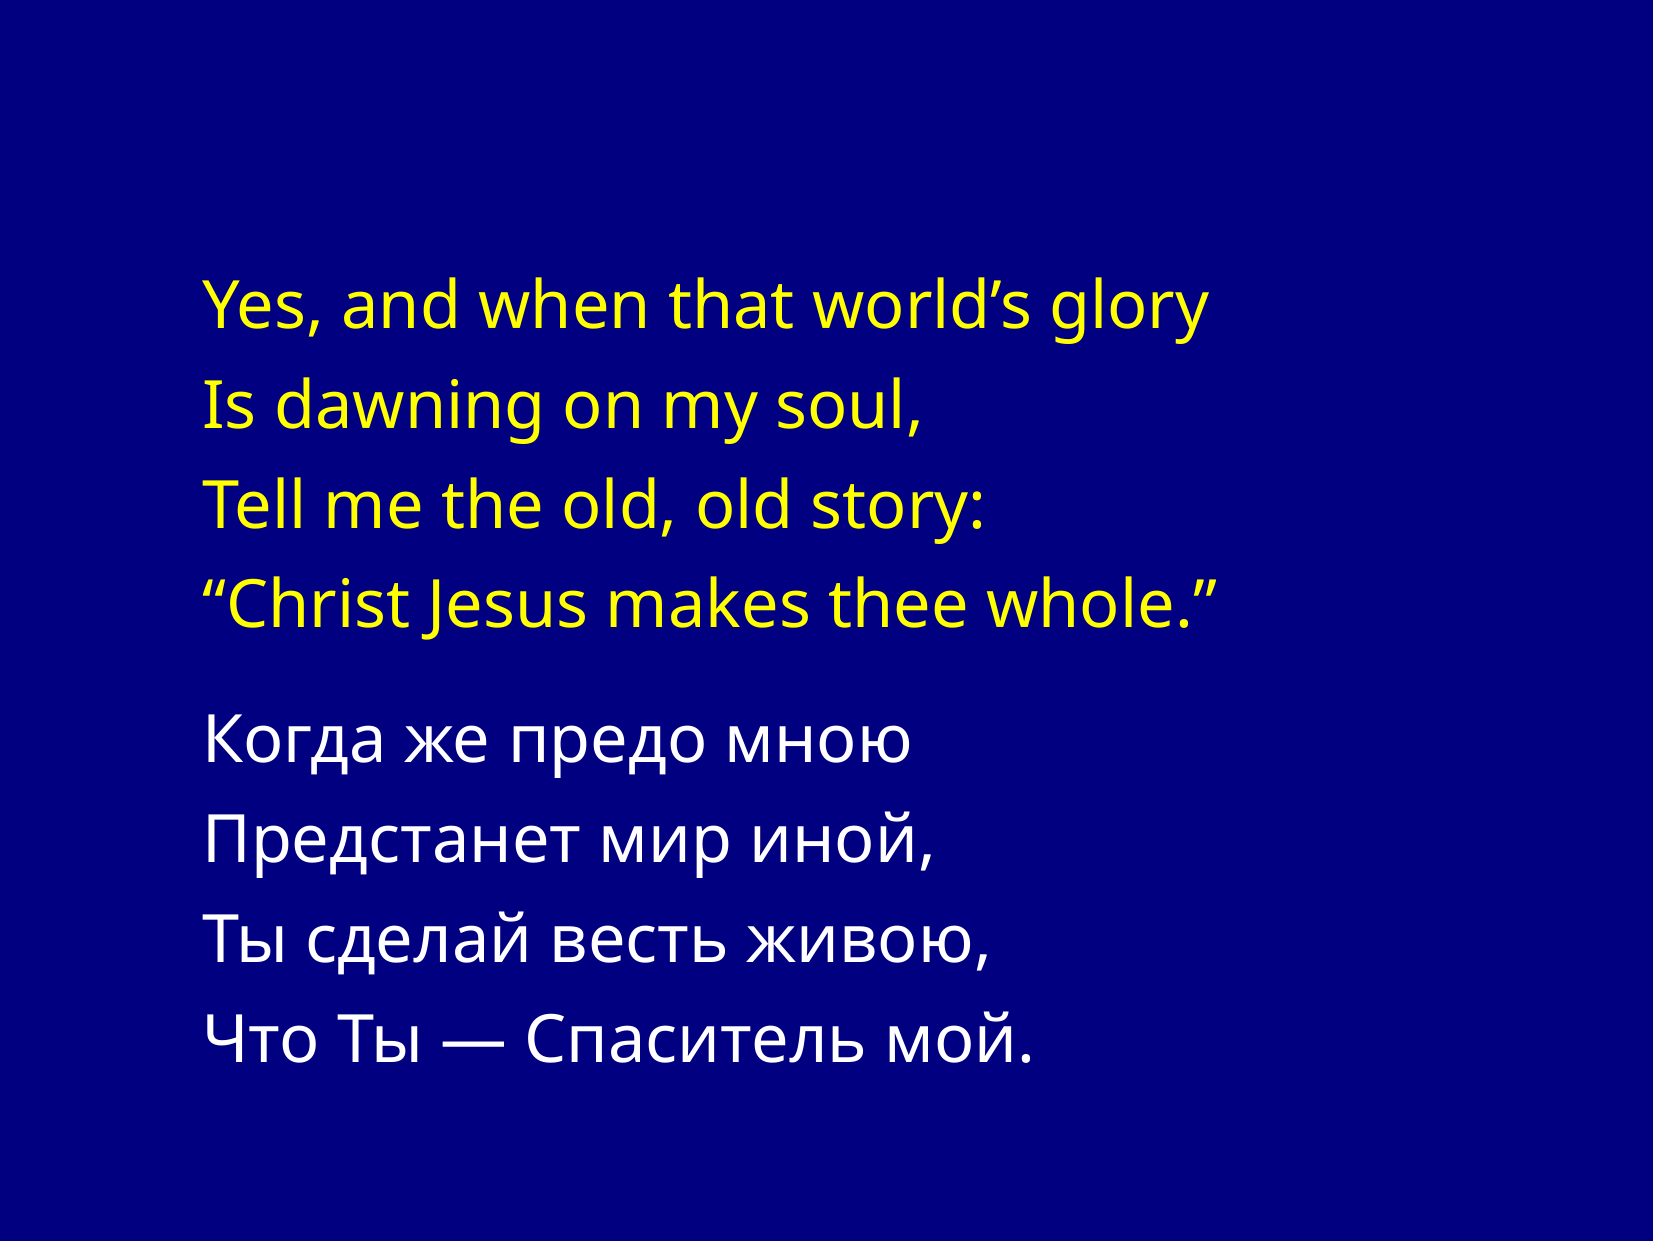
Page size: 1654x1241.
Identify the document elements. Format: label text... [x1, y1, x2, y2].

text_box Yes, and when that world’s glory Is dawning on my soul, Tell me the old, old story: “Christ Jesus makes thee whole.” [75, 150, 1576, 638]
text_box Когда же предо мною Предстанет мир иной, Ты сделай весть живою, Что Ты — Спаситель мой. [75, 675, 1576, 1163]
